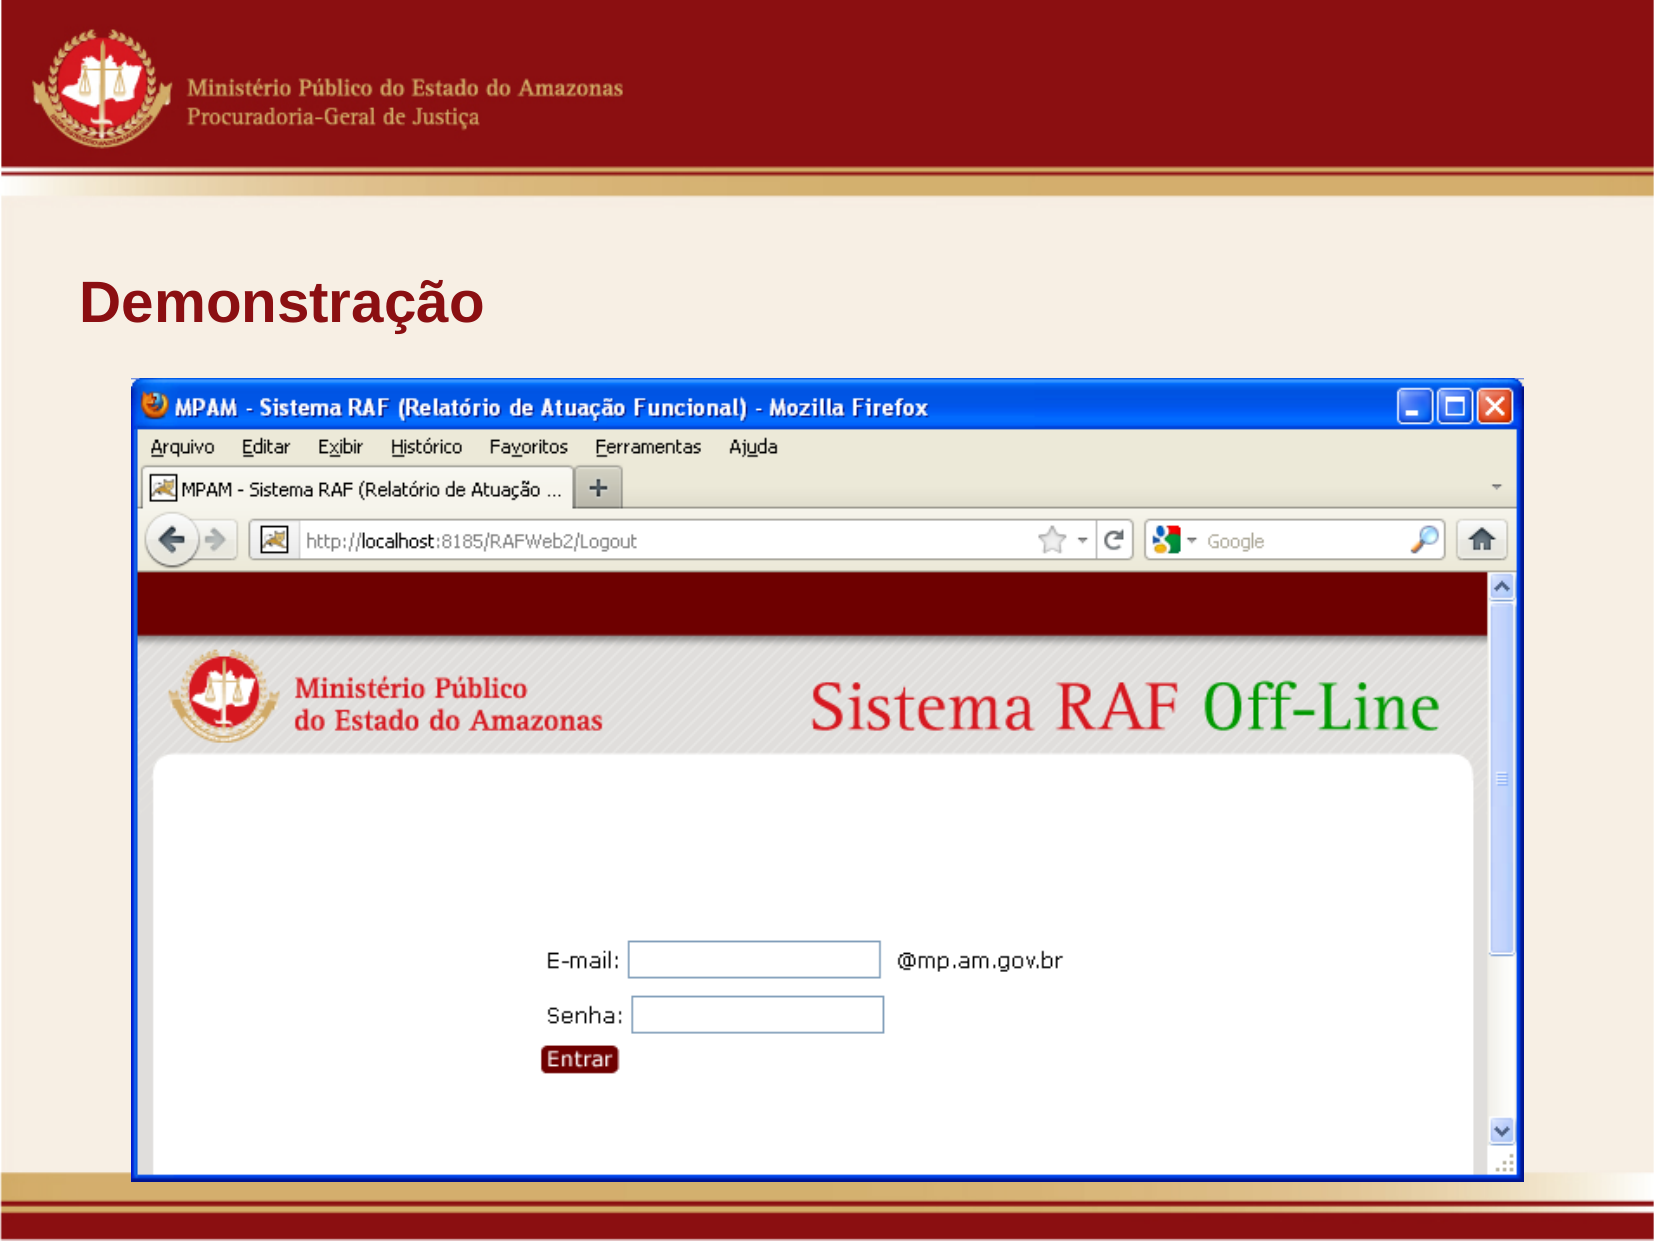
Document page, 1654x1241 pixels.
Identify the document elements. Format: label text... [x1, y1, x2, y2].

text_box Demonstração [64, 259, 1451, 376]
picture [0, 0, 1654, 1241]
